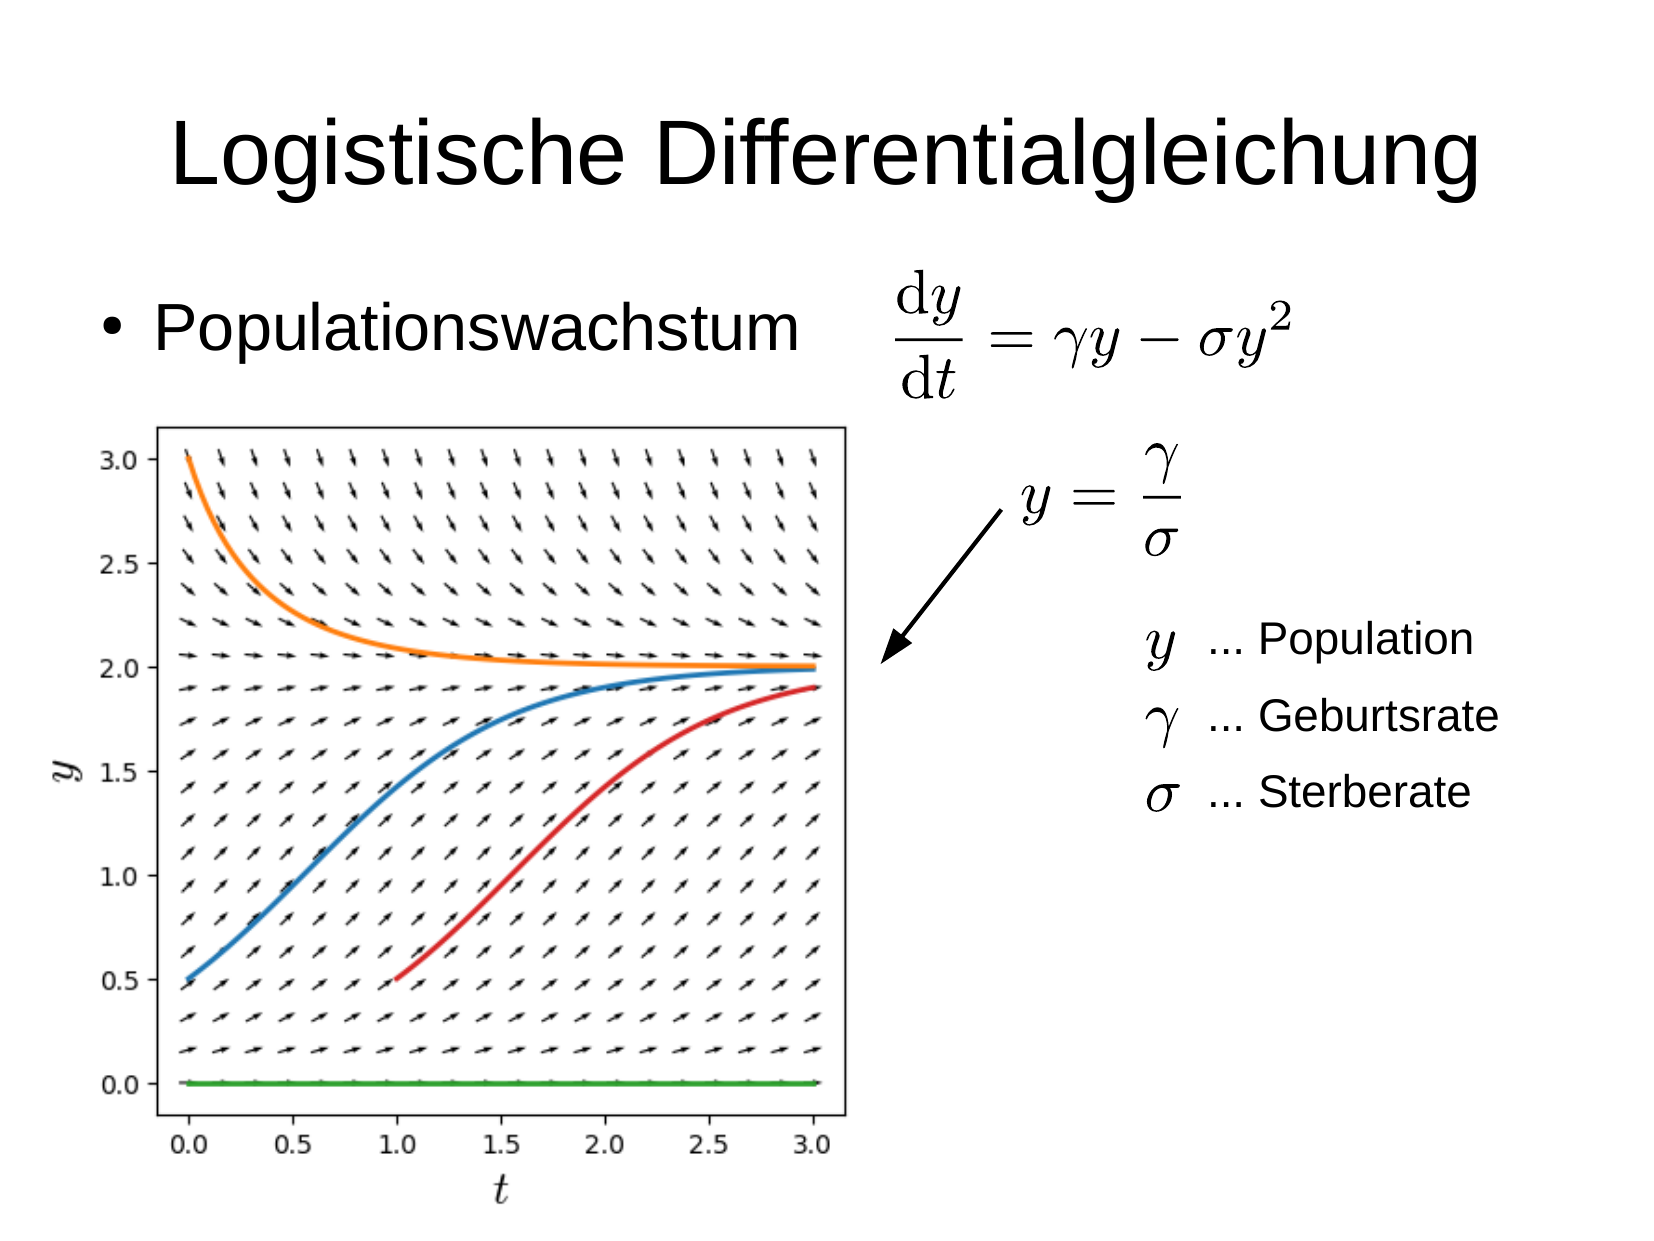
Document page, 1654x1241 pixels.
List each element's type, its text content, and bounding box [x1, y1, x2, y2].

text_box [1019, 443, 1181, 557]
title Logistische Differentialgleichung [82, 49, 1571, 257]
text_box ... Geburtsrate [1192, 682, 1515, 749]
text_box [1144, 707, 1181, 749]
text_box [1144, 784, 1183, 812]
text_box [1144, 630, 1178, 671]
text_box [895, 269, 1294, 399]
picture [25, 403, 869, 1232]
list Populationswachstum [82, 290, 1571, 1010]
text_box ... Population [1192, 605, 1490, 672]
text_box ... Sterberate [1192, 758, 1487, 825]
